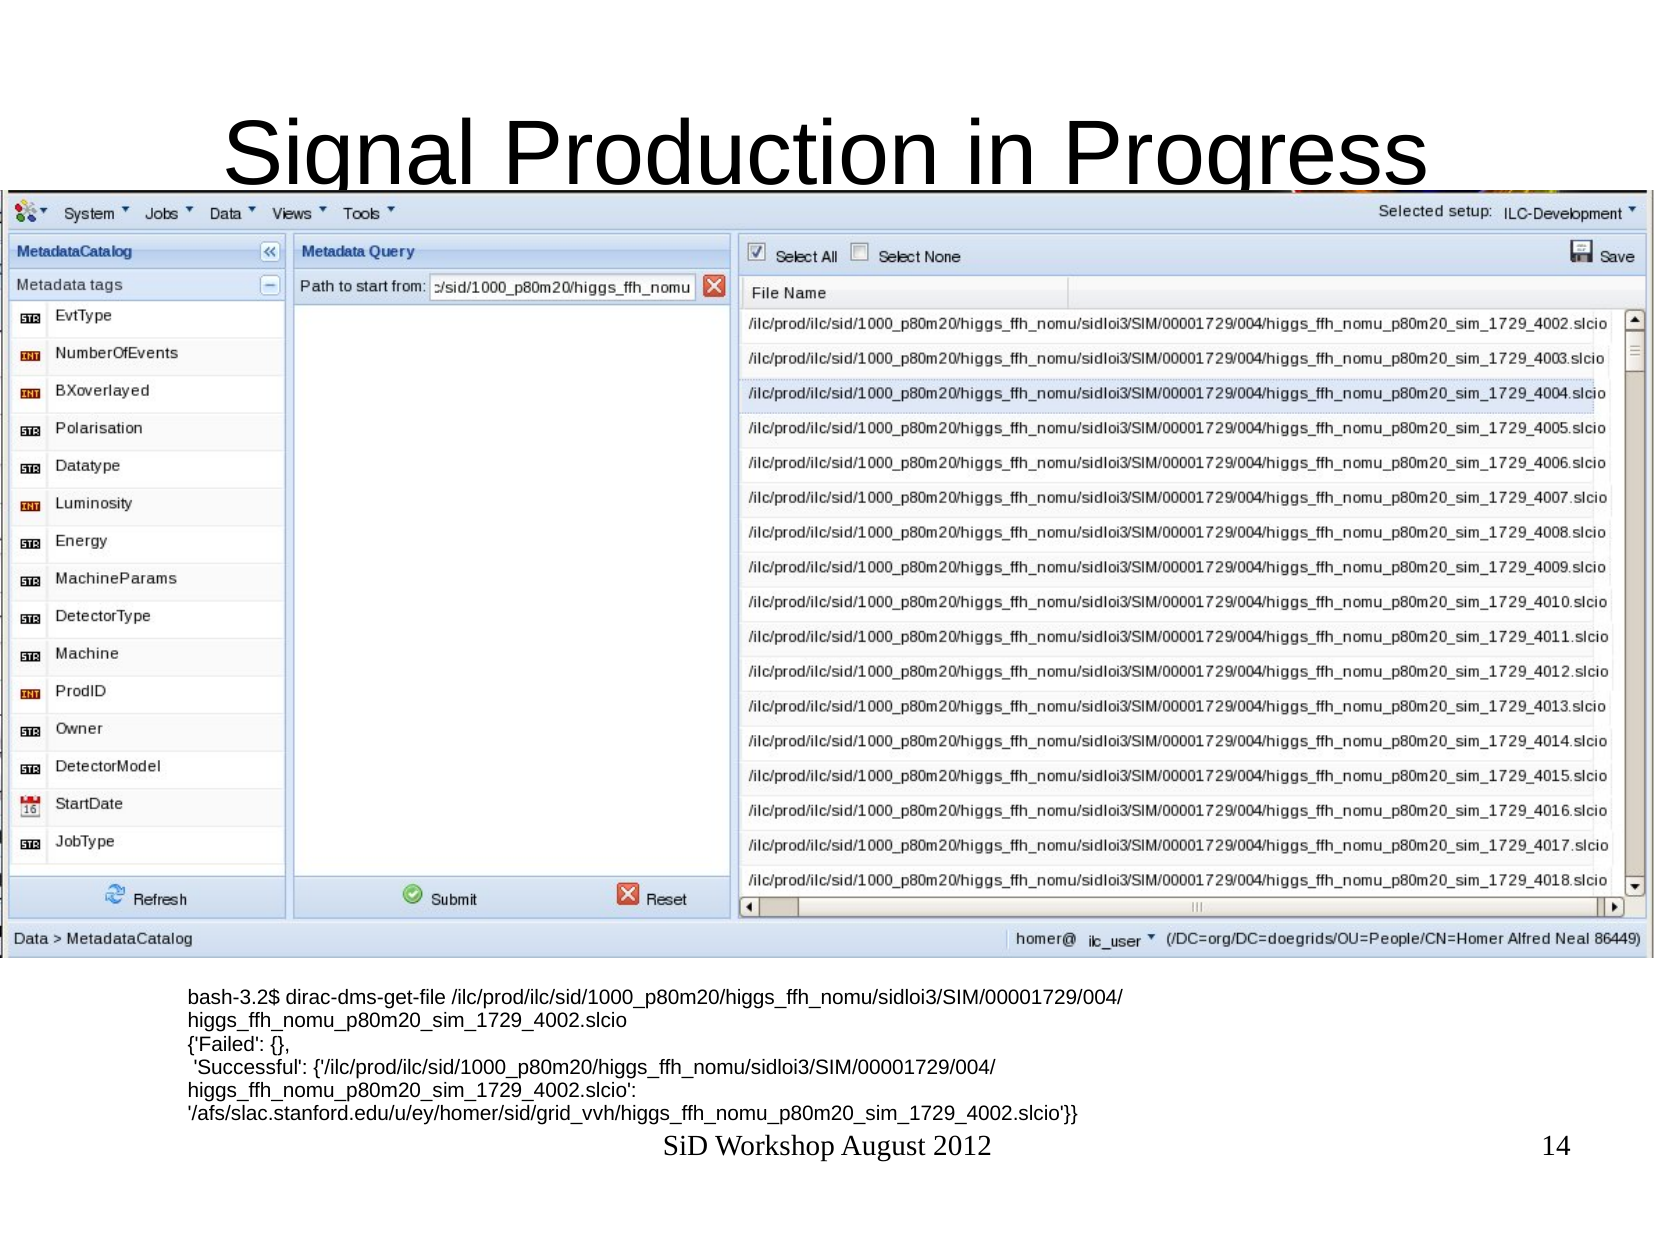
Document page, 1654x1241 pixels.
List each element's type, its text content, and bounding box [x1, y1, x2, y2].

text_box bash-3.2$ dirac-dms-get-file /ilc/prod/ilc/sid/1000_p80m20/higgs_ffh_nomu/sidloi3/SIM/00001729/004/higgs_ffh_nomu_p80m20_sim_1729_4002.slcio {'Failed': {}, 'Successful': {'/ilc/prod/ilc/sid/1000_p80m20/higgs_ffh_nomu/sidloi3/SIM/00001729/004/higgs_ffh_nomu_p80m20_sim_1729_4002.slcio': '/afs/slac.stanford.edu/u/ey/homer/sid/grid_vvh/higgs_ffh_nomu_p80m20_sim_1729_4002.slcio'}} [173, 978, 1431, 1133]
picture [0, 190, 1654, 958]
title Signal Production in Progress [82, 49, 1571, 190]
